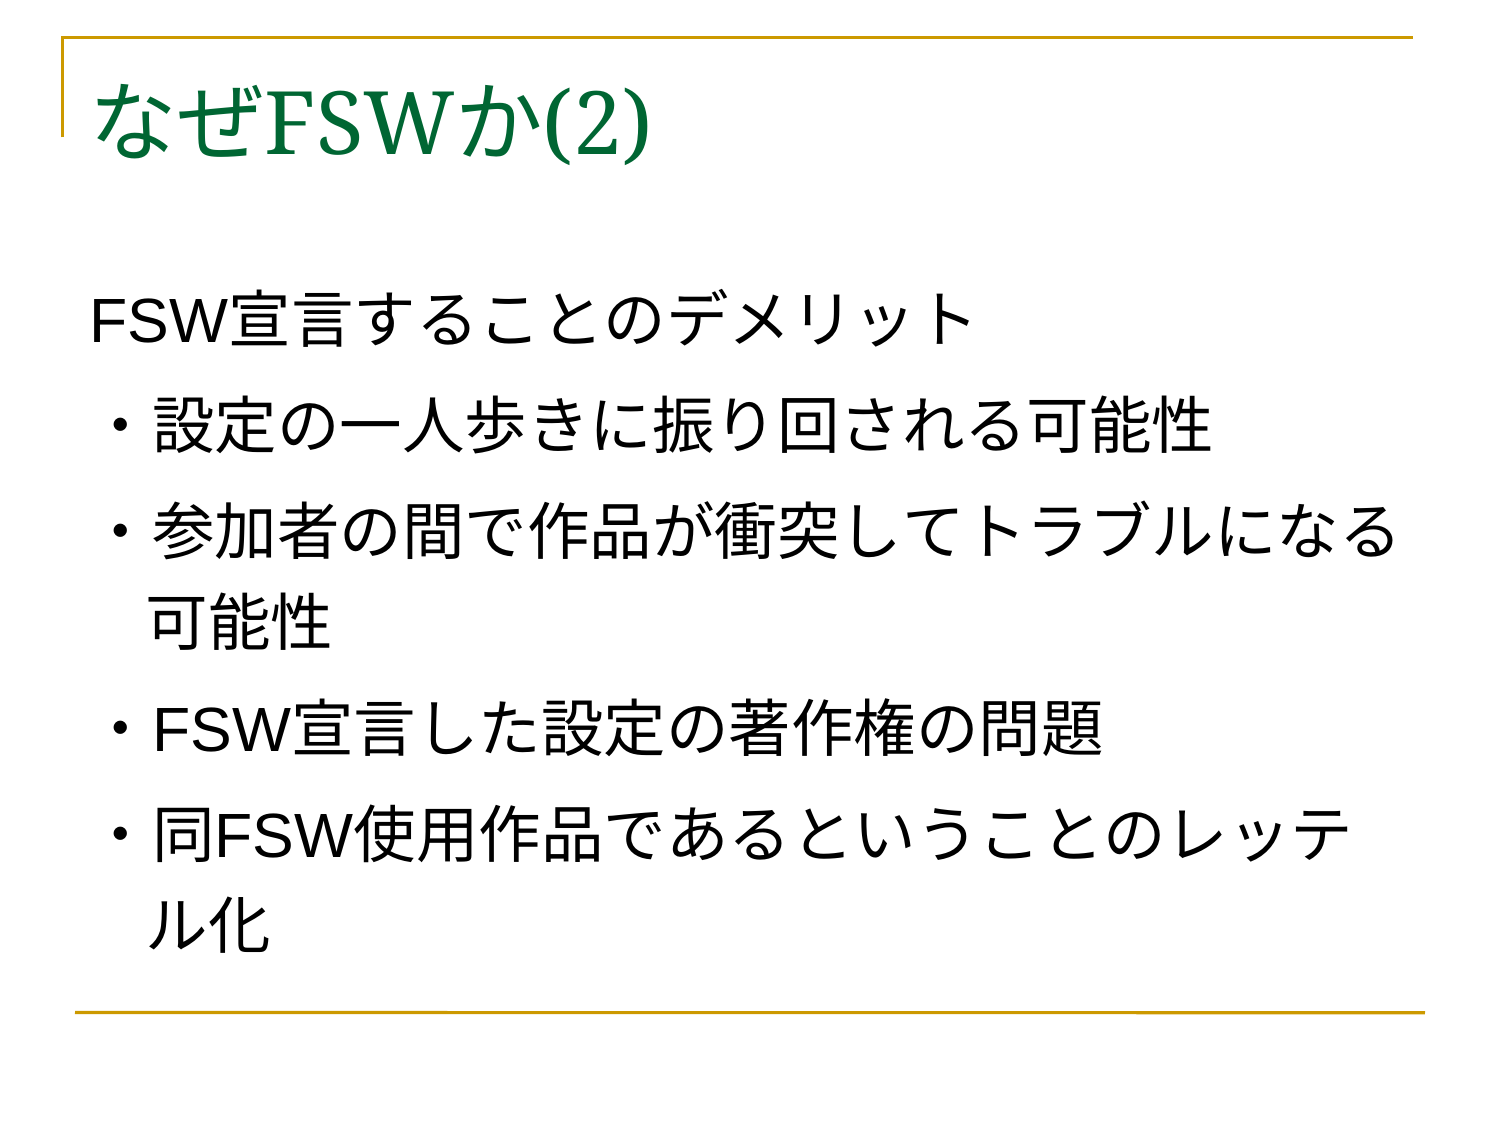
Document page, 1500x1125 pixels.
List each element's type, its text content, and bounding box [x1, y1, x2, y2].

title なぜFSWか(2)‏ [75, 45, 1426, 233]
list FSW宣言することのデメリット ・設定の一人歩きに振り回される可能性 ・参加者の間で作品が衝突してトラブルになる可能性 ・FSW宣言した設定の著作権の問題 ・同FSW使用作品であるということのレッテル化 [75, 262, 1426, 1006]
